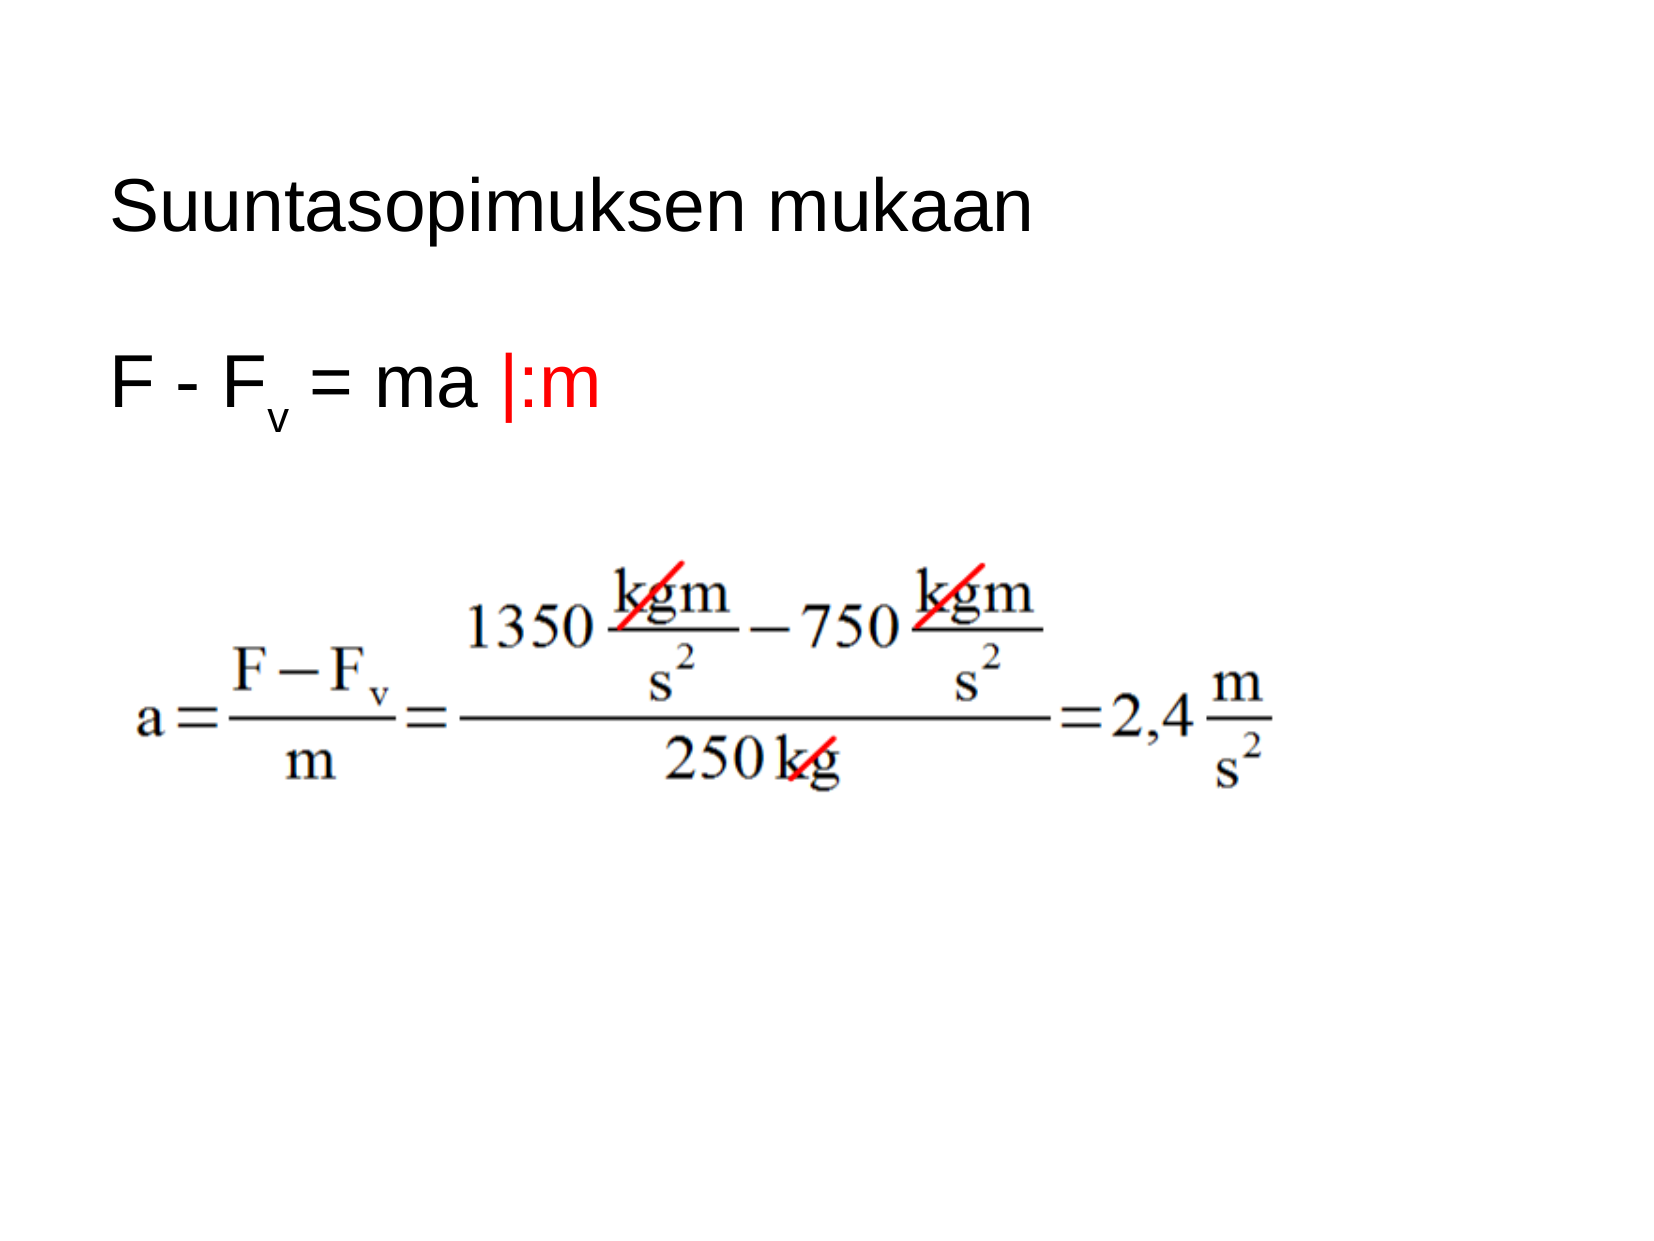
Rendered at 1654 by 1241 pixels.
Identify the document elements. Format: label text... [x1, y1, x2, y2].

text_box Suuntasopimuksen mukaan F - Fv = ma |:m [94, 152, 1184, 438]
picture [98, 496, 1312, 833]
